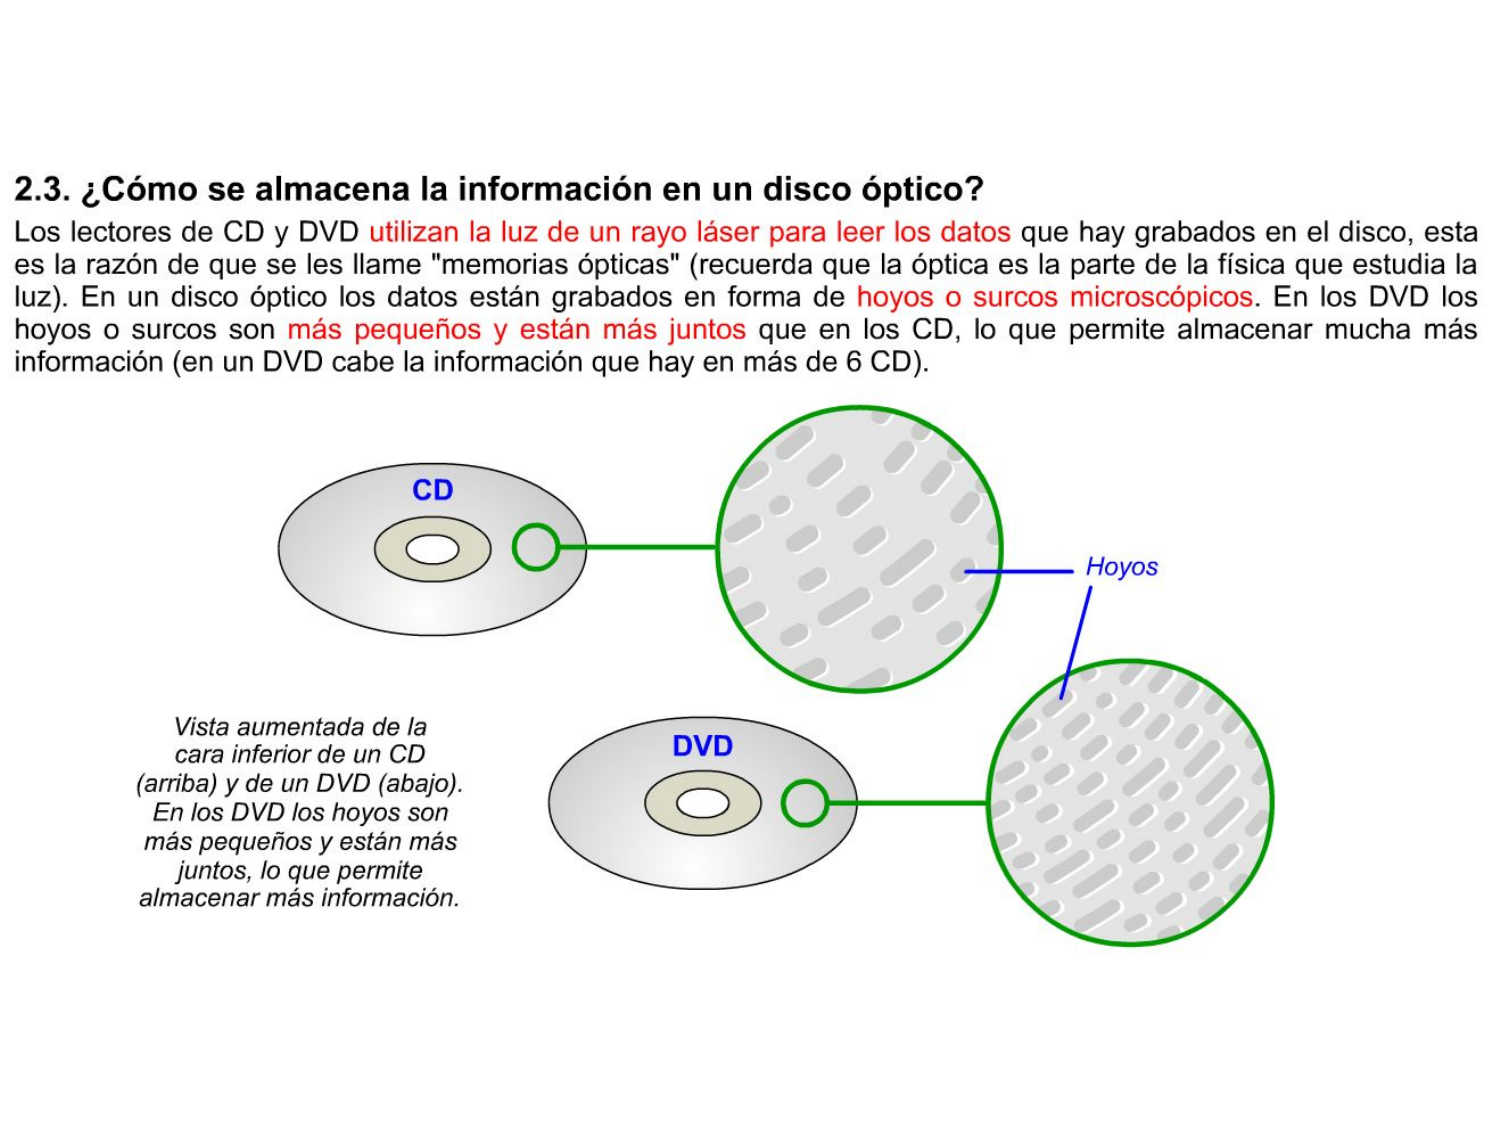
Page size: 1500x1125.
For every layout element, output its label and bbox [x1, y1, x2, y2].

picture [0, 152, 1500, 973]
